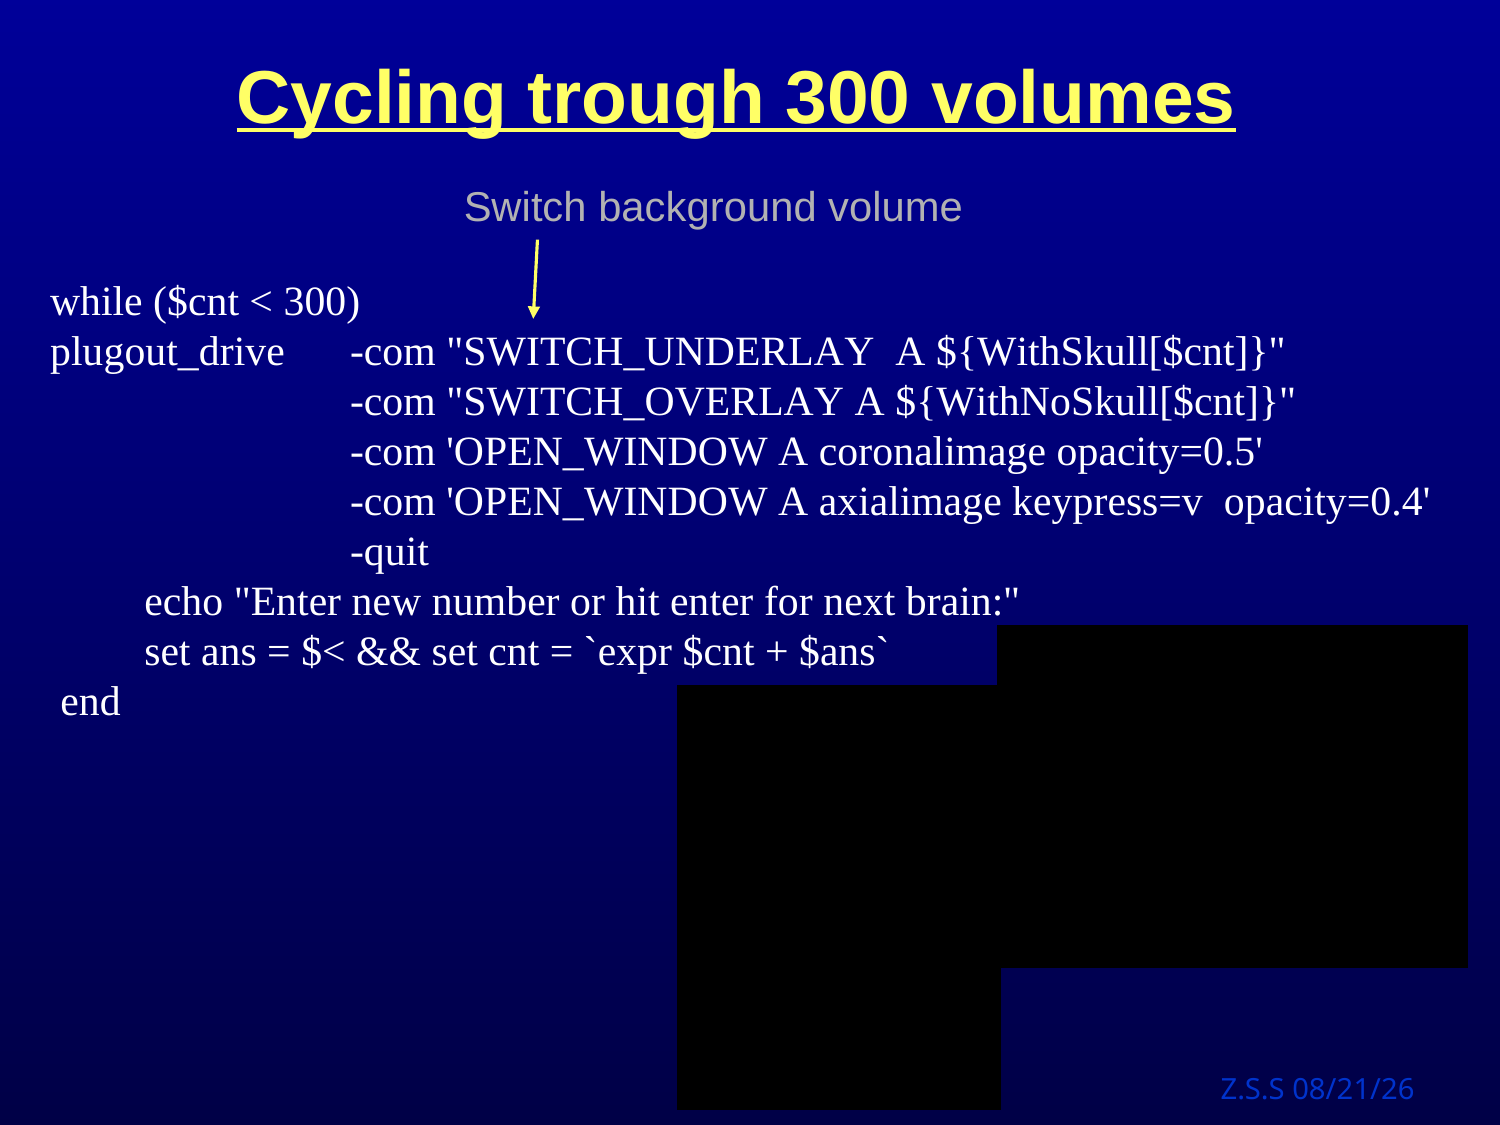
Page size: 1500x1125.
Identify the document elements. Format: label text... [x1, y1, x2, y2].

picture [676, 625, 1469, 1111]
title Cycling trough 300 volumes [61, 4, 1412, 192]
text_box Switch background volume [448, 171, 979, 238]
text_box while ($cnt < 300) plugout_drive -com "SWITCH_UNDERLAY A ${WithSkull[$cnt]}" -com "SWITCH_OVERLAY A ${WithNoSkull[$cnt]}" -com 'OPEN_WINDOW A coronalimage opacity=0.5' -com 'OPEN_WINDOW A axialimage keypress=v opacity=0.4' -quit echo "Enter new number or hit enter for next brain:" set ans = $< && set cnt = `expr $cnt + $ans` end [35, 265, 1458, 732]
